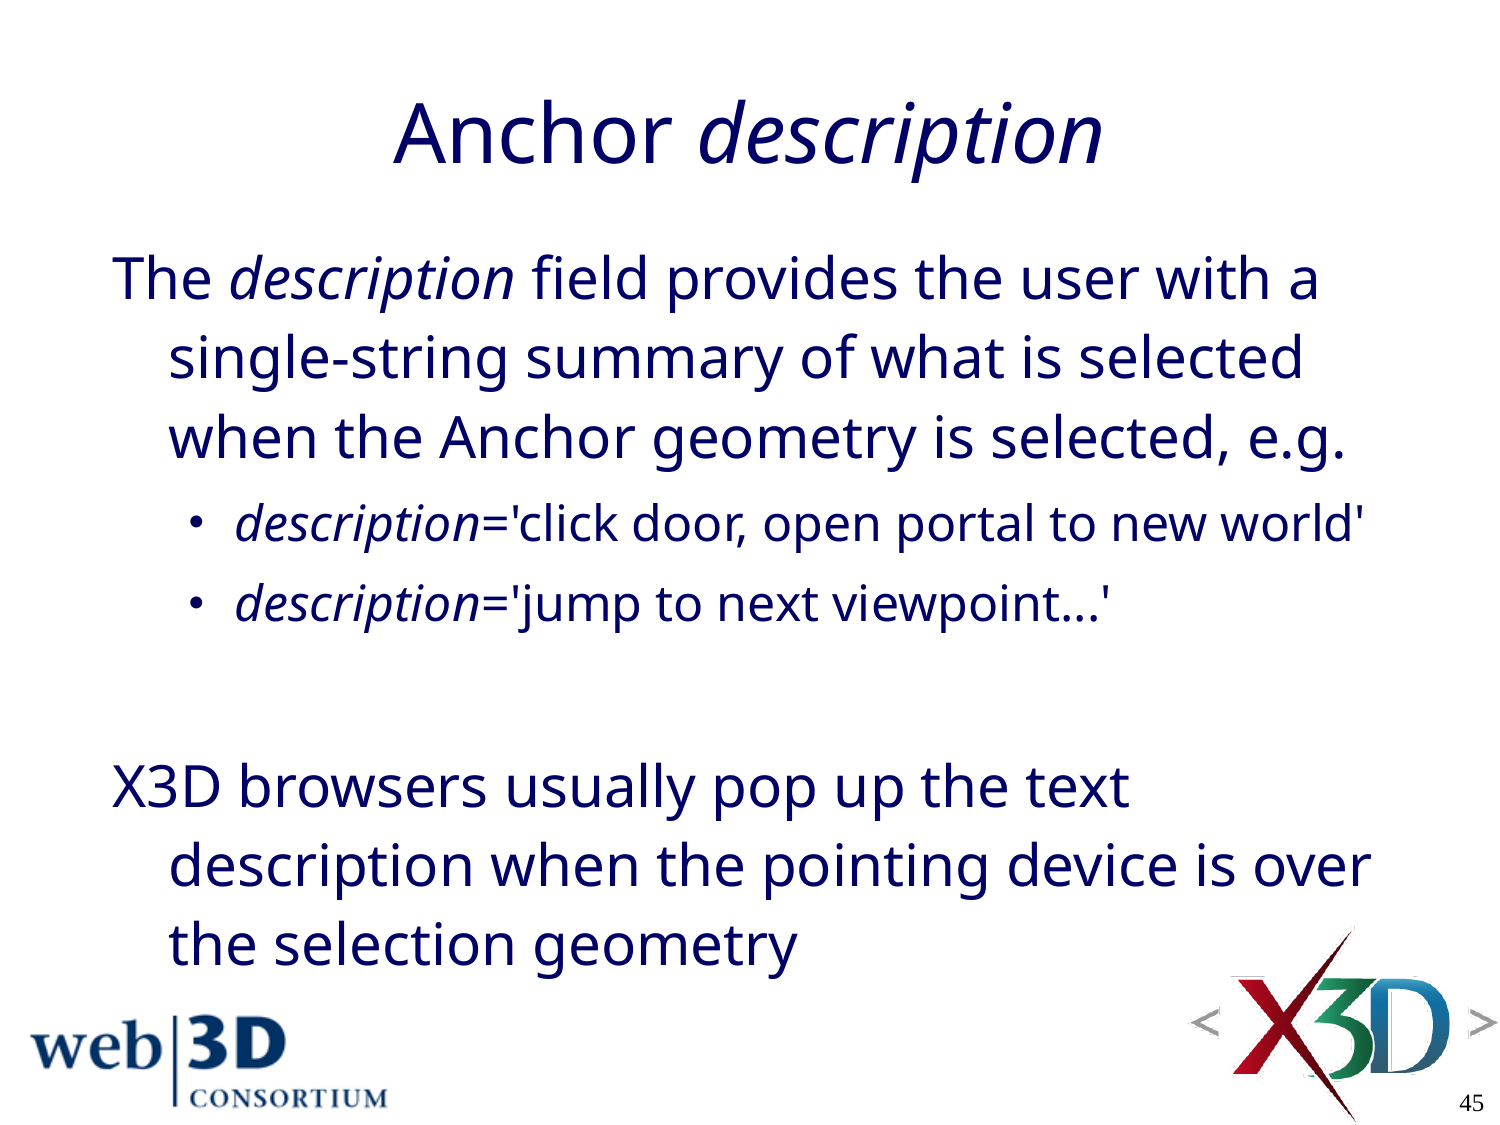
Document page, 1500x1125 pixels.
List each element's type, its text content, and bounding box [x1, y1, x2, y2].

title Anchor description [112, 44, 1388, 218]
picture [1187, 926, 1500, 1125]
list The description field provides the user with a single-string summary of what is selected when the Anchor geometry is selected, e.g. description='click door, open portal to new world' description='jump to next viewpoint...' X3D browsers usually pop up the text description when the pointing device is over the selection geometry [112, 237, 1388, 986]
picture [12, 998, 413, 1118]
